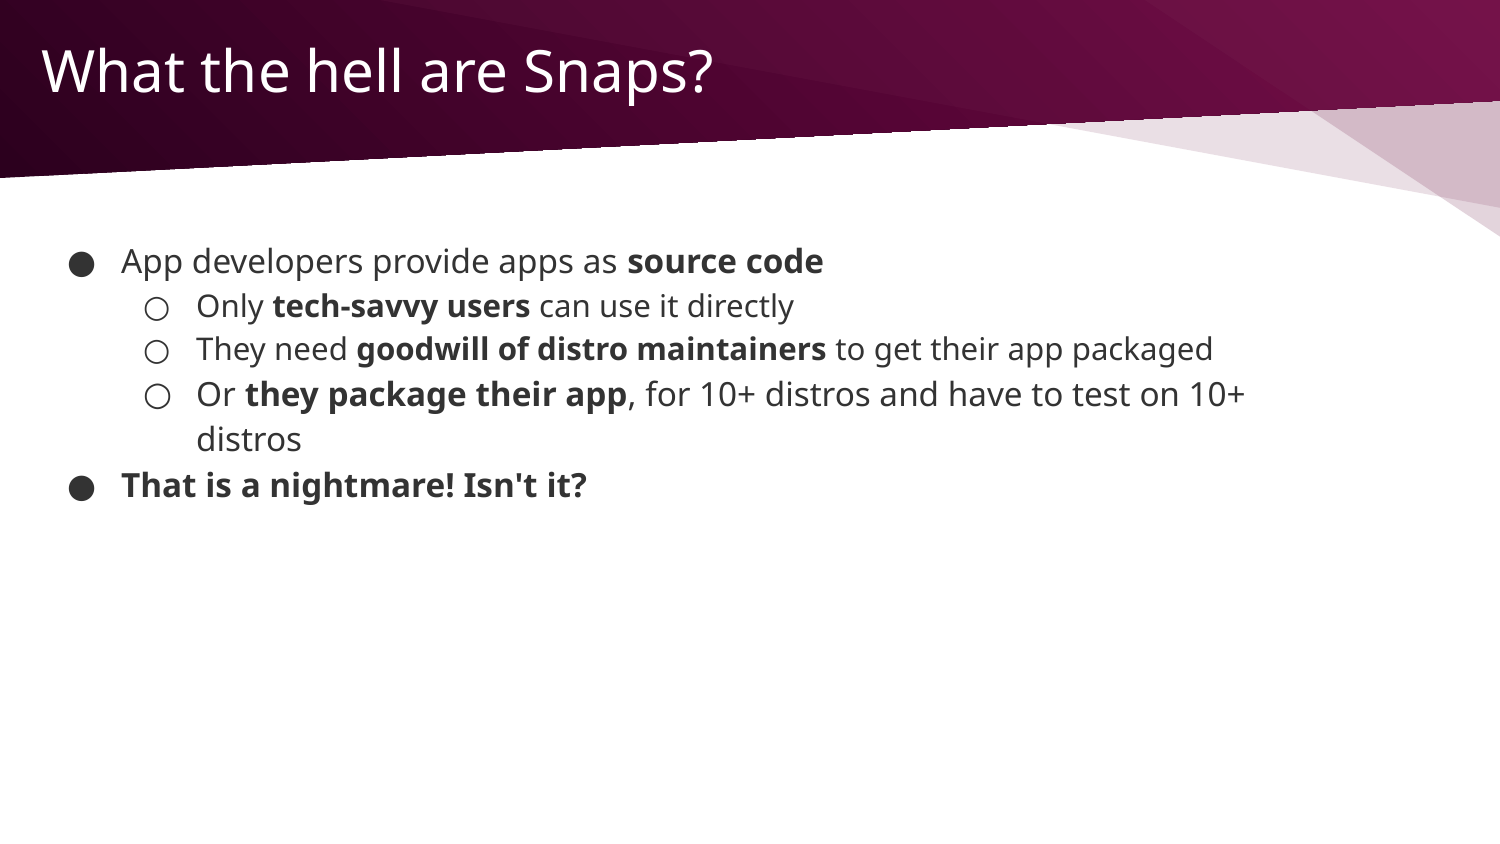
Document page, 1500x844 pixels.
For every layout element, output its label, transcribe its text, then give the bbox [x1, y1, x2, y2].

list App developers provide apps as source code Only tech-savvy users can use it directly They need goodwill of distro maintainers to get their app packaged Or they package their app, for 10+ distros and have to test on 10+ distros That is a nightmare! Isn't it? [35, 229, 1324, 789]
title What the hell are Snaps? [41, 5, 1336, 134]
